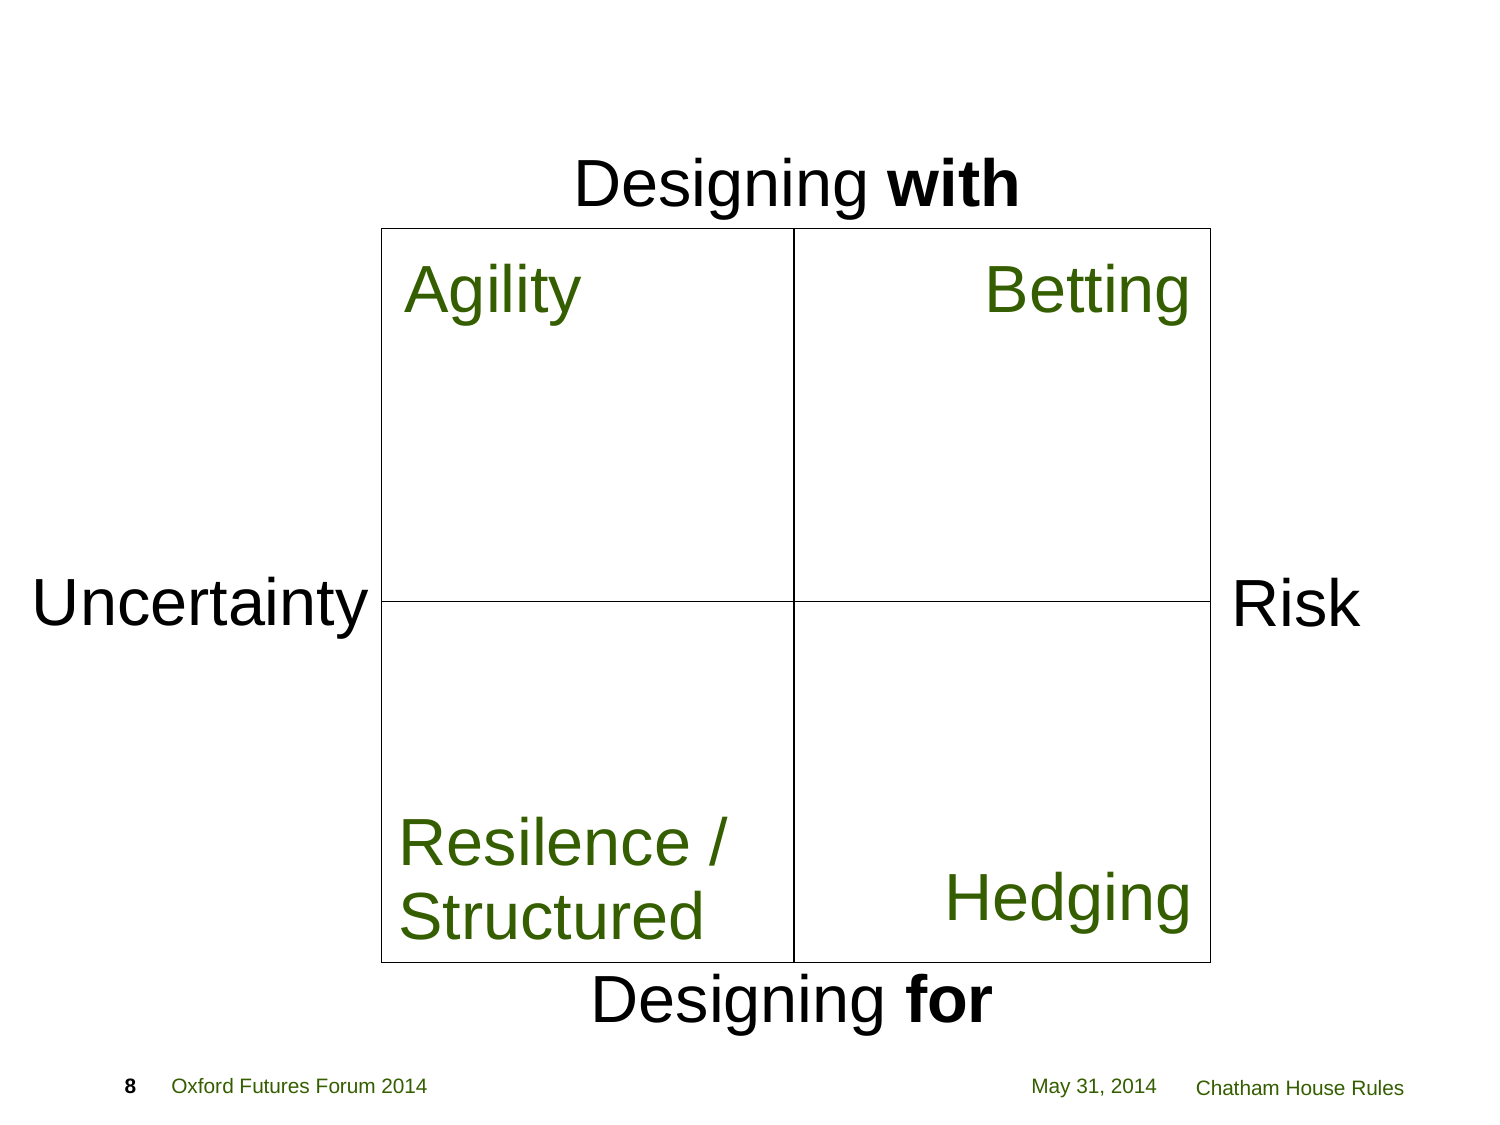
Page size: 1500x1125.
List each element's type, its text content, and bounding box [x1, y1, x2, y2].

text_box [381, 228, 1211, 963]
text_box Resilence / Structured [383, 797, 780, 962]
text_box Designing for [555, 954, 1030, 1044]
text_box Hedging [891, 842, 1207, 953]
text_box Uncertainty [5, 557, 384, 648]
text_box Designing with [531, 138, 1063, 229]
text_box Betting [927, 233, 1207, 344]
text_box Risk [1216, 558, 1382, 649]
text_box Agility [389, 233, 644, 344]
